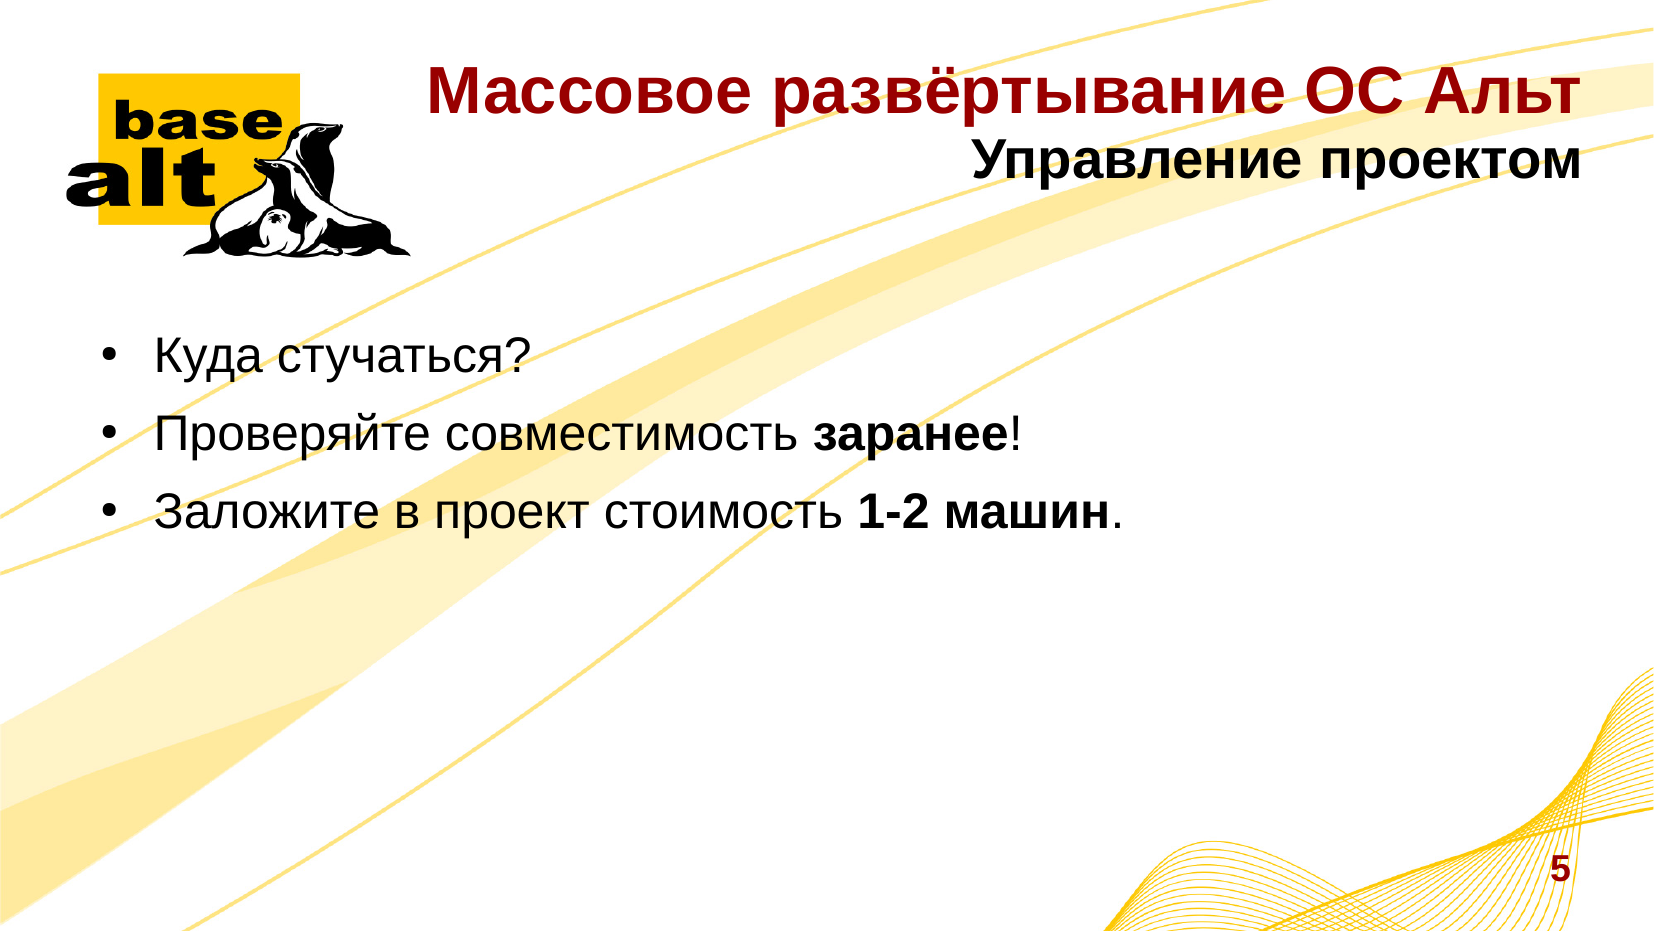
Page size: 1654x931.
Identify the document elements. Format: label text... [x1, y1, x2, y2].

picture [0, 0, 1654, 931]
title Массовое развёртывание ОС Альт Управление проектом [372, 39, 1583, 204]
list Куда стучаться? Проверяйте совместимость заранее! Заложите в проект стоимость 1-2 машин. [82, 327, 1571, 727]
